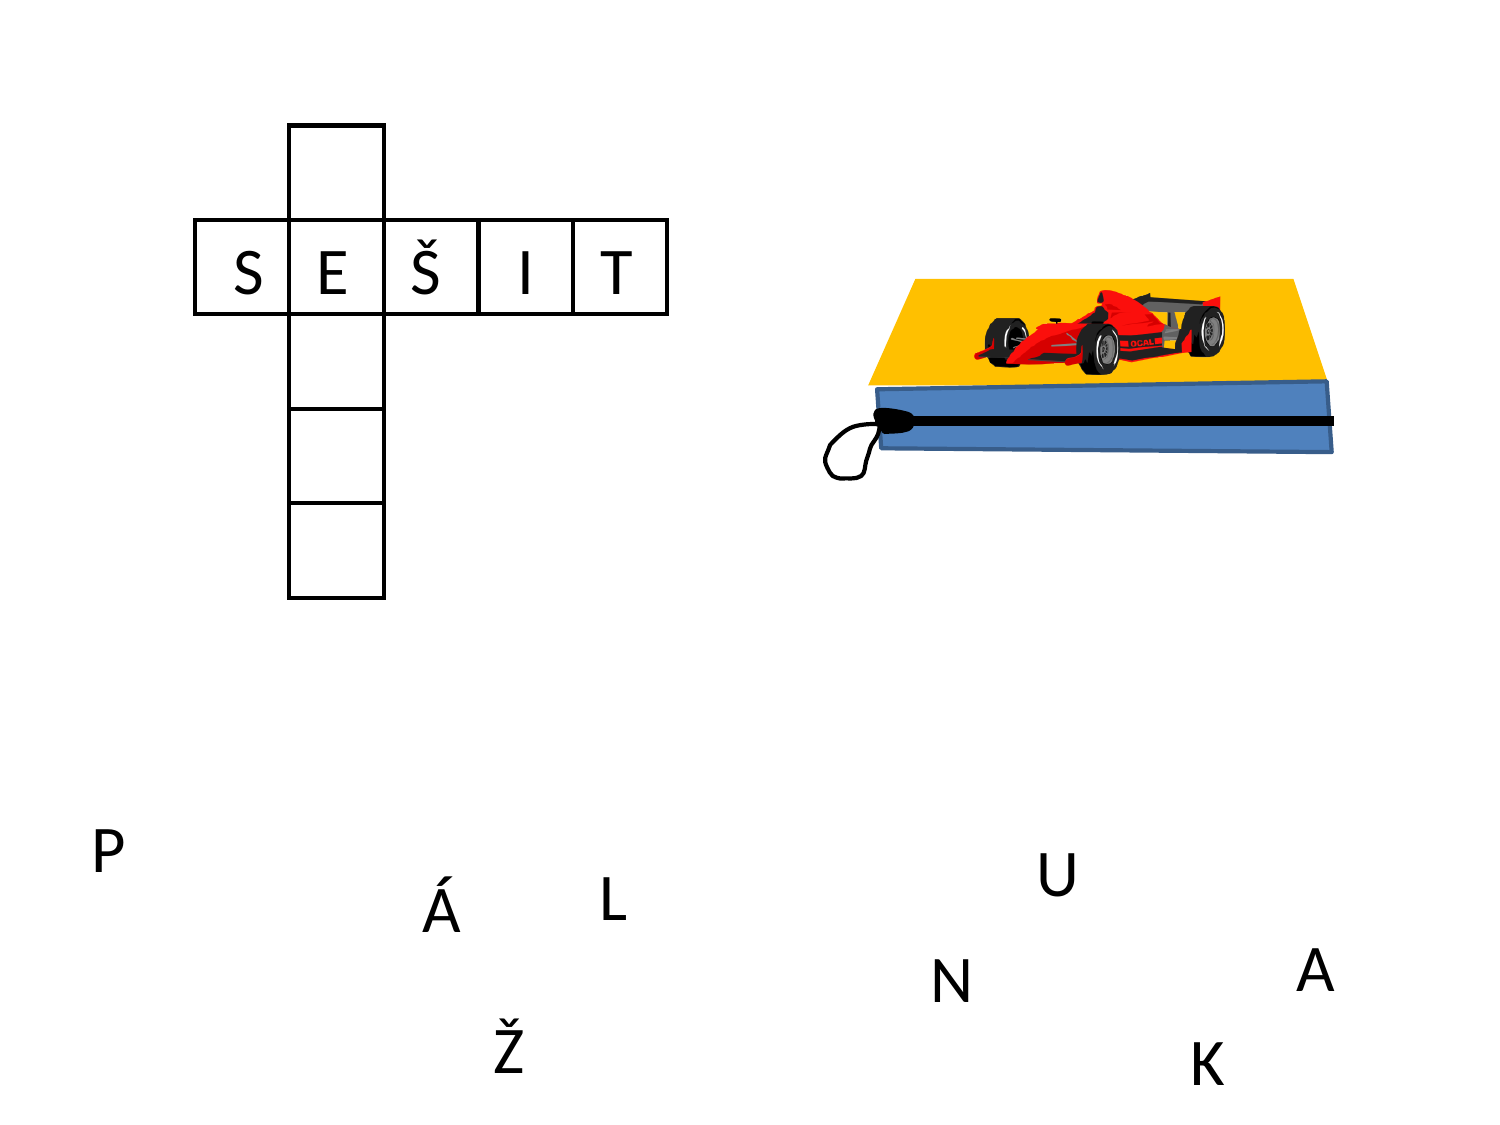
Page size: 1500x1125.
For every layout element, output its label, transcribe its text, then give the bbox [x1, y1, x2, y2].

text_box [648, 219, 668, 315]
text_box [825, 278, 1332, 479]
picture [974, 290, 1225, 375]
text_box L [585, 846, 643, 942]
text_box Ž [478, 999, 540, 1095]
text_box [280, 125, 396, 598]
text_box U [1022, 822, 1095, 918]
text_box [549, 219, 585, 315]
text_box I [502, 219, 549, 316]
text_box E [301, 219, 364, 316]
text_box A [1282, 916, 1351, 1013]
text_box T [585, 219, 648, 316]
text_box Á [407, 857, 477, 954]
text_box K [1175, 1011, 1241, 1107]
text_box [457, 219, 502, 315]
text_box Š [396, 219, 457, 316]
text_box P [77, 798, 142, 895]
text_box S [218, 219, 280, 316]
text_box [194, 219, 218, 315]
text_box N [915, 928, 989, 1025]
